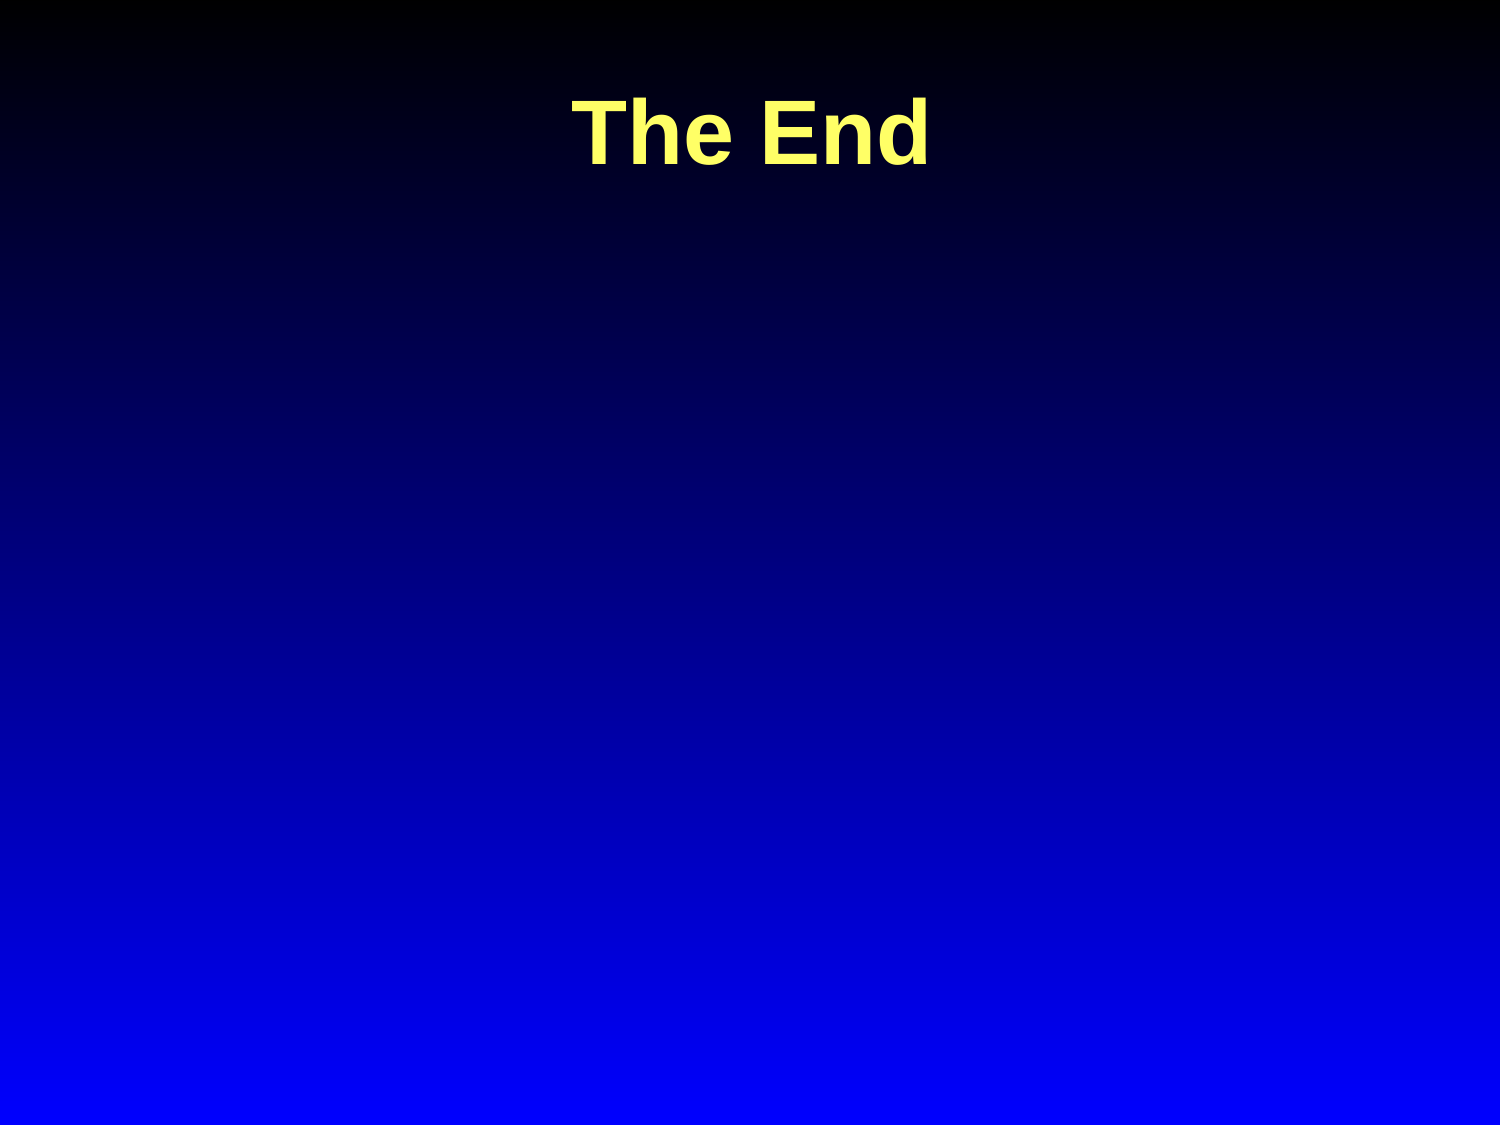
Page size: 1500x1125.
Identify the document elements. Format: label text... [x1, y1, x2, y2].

title The End [47, 37, 1457, 225]
